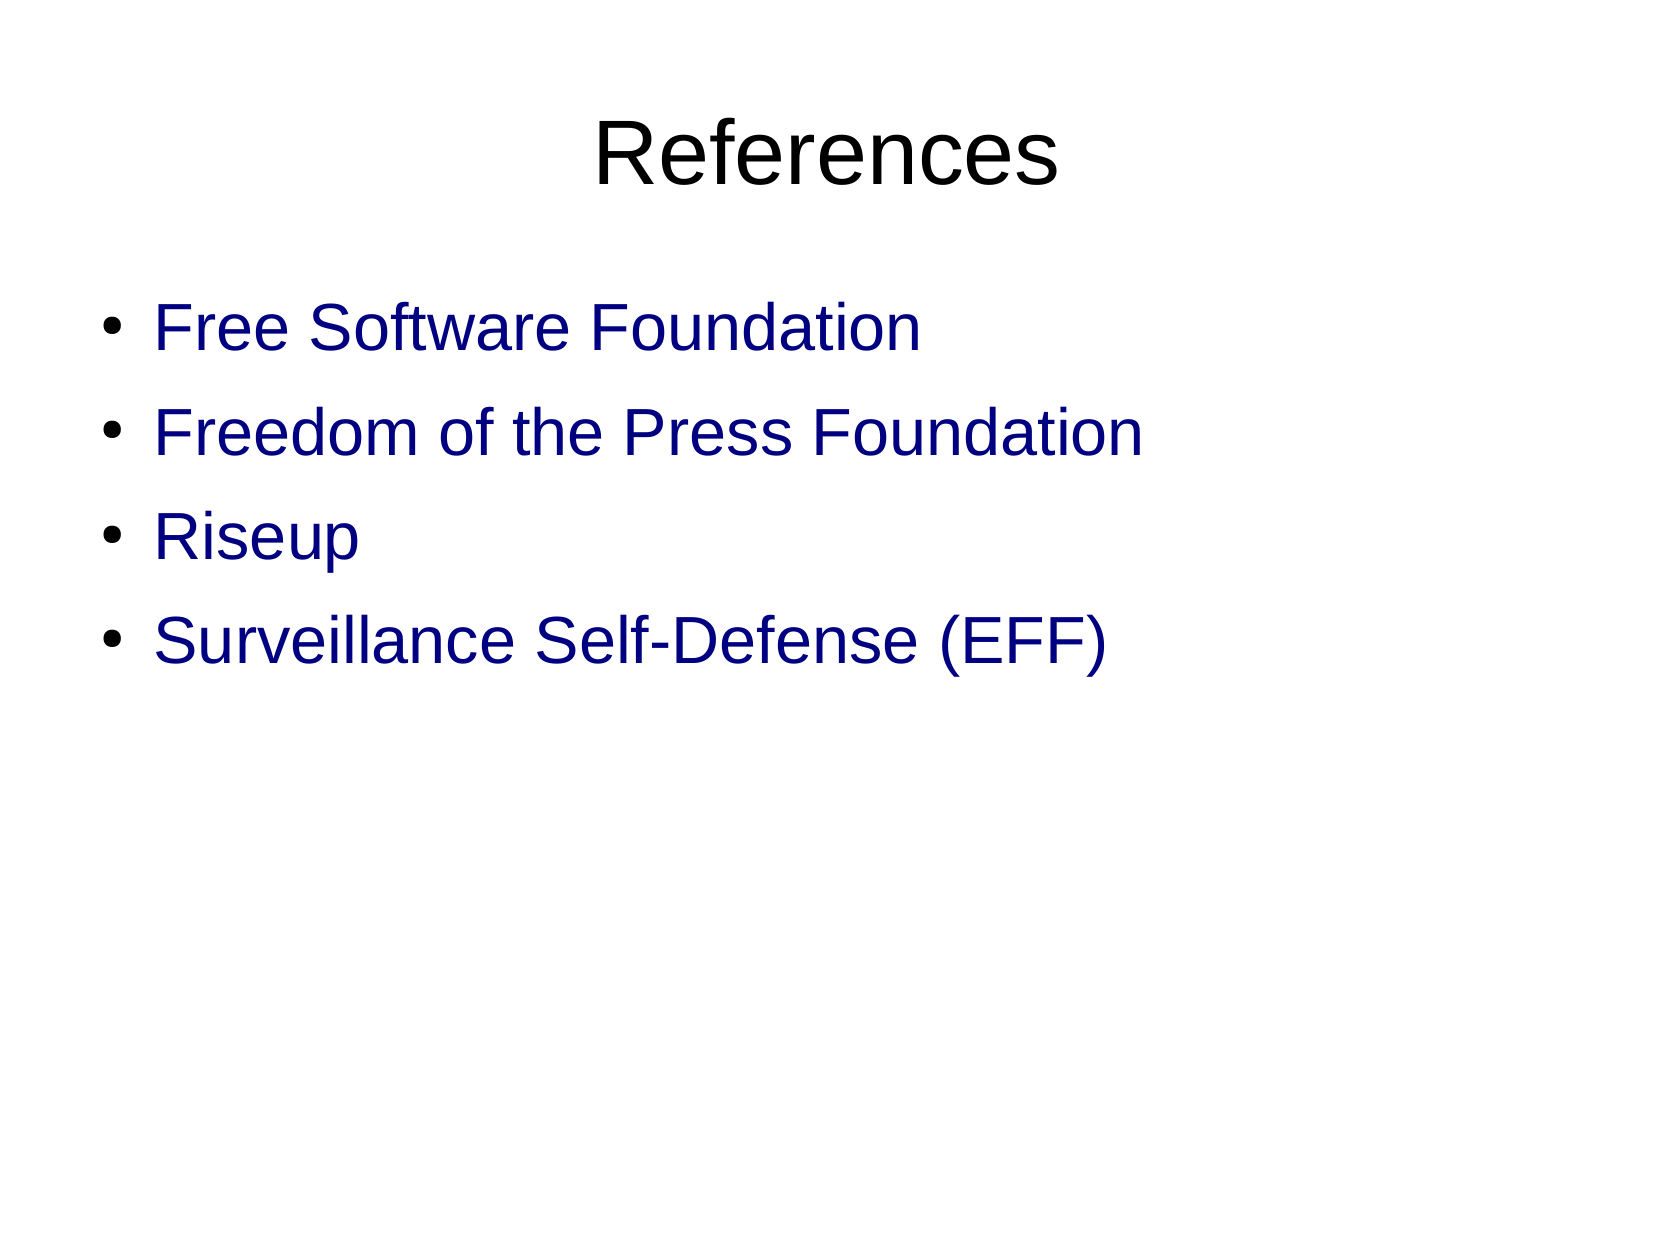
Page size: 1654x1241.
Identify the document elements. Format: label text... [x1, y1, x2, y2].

list Free Software Foundation Freedom of the Press Foundation Riseup Surveillance Self-Defense (EFF) [82, 290, 1571, 1010]
title References [82, 49, 1571, 257]
